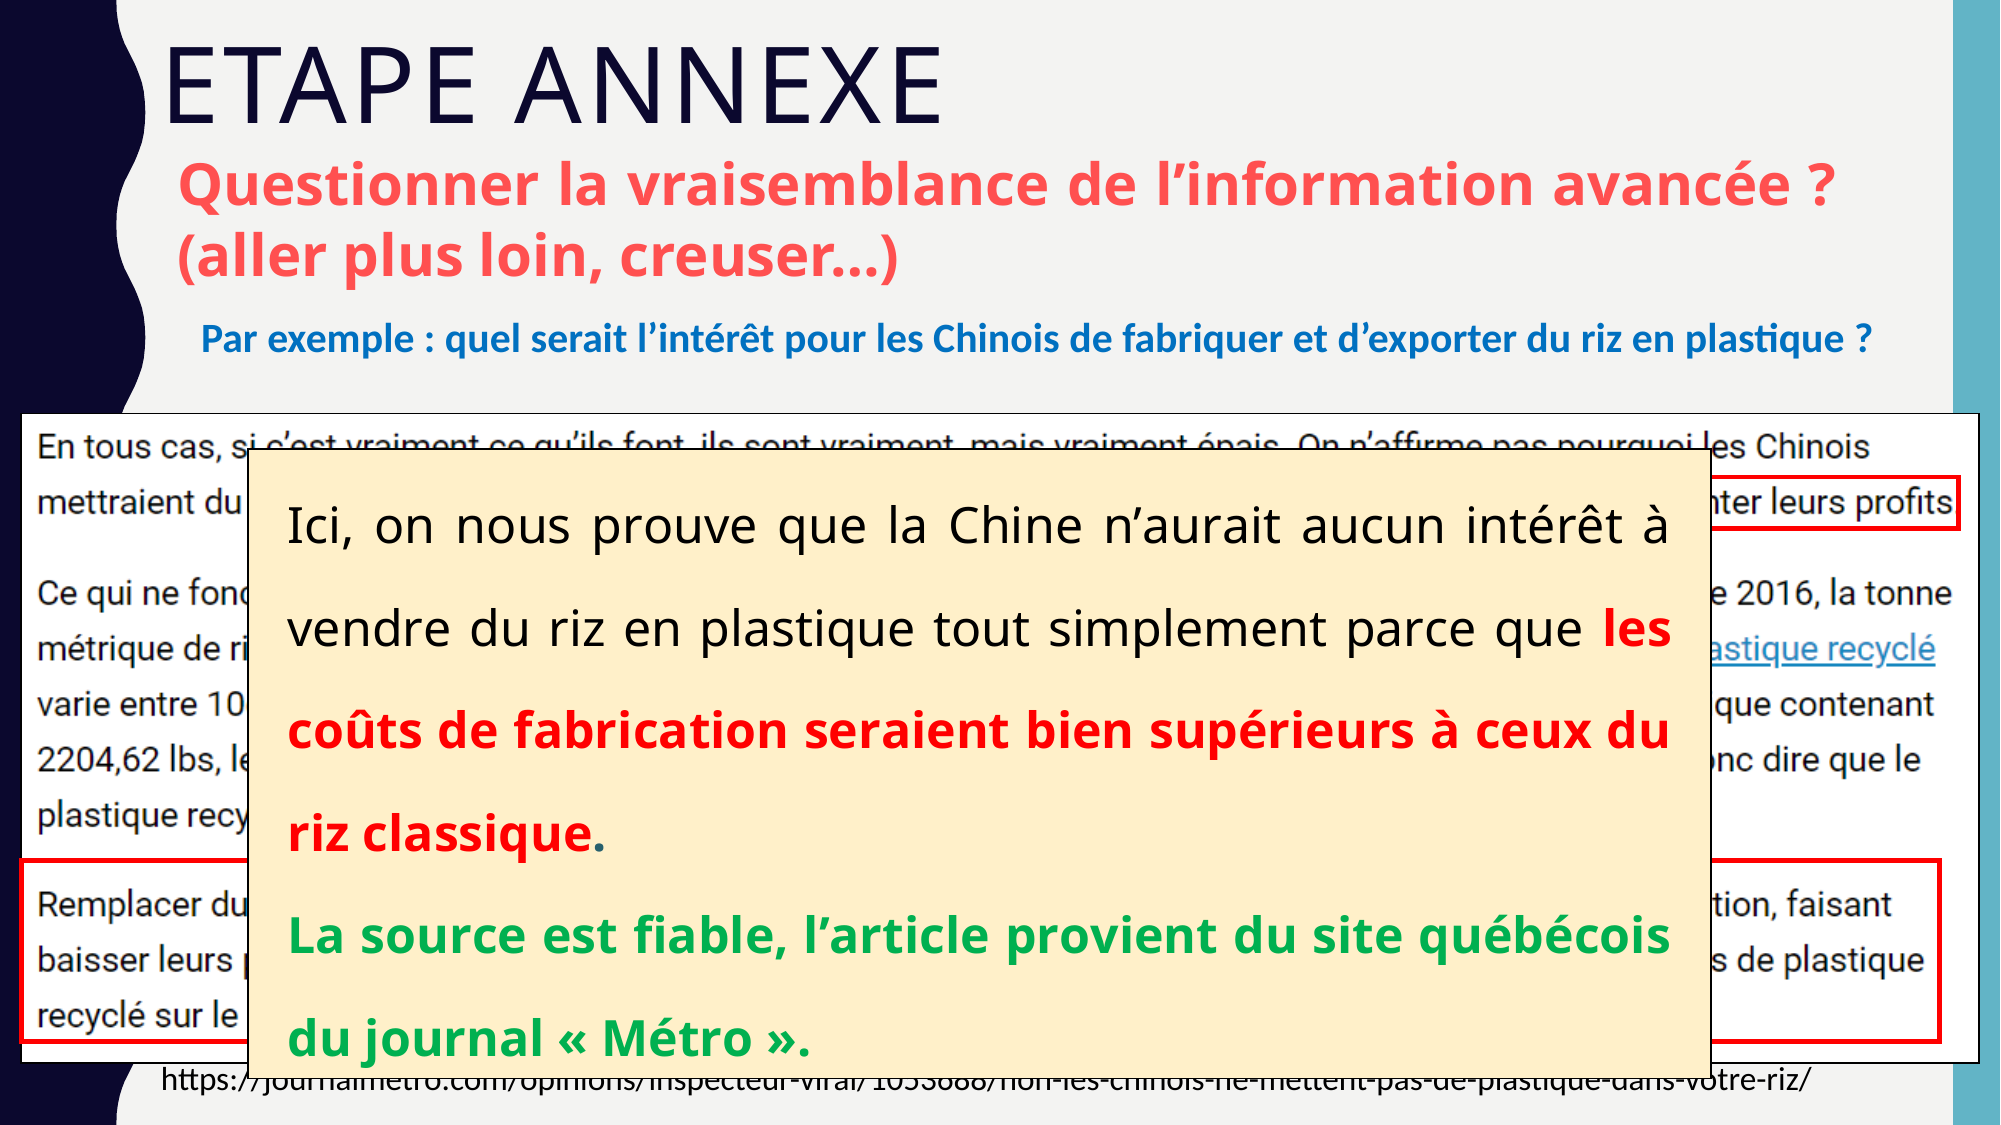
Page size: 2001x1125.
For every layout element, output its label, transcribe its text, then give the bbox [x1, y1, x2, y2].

picture [21, 1044, 247, 1063]
picture [21, 414, 1979, 1058]
text_box https://journalmetro.com/opinions/inspecteur-viral/1053688/non-les-chinois-ne-mettent-pas-de-plastique-dans-votre-riz/ [146, 1058, 2000, 1107]
picture [24, 863, 247, 1039]
title Etape annexe [145, 12, 1816, 258]
text_box Ici, on nous prouve que la Chine n’aurait aucun intérêt à vendre du riz en plastique tout simplement parce que les coûts de fabrication seraient bien supérieurs à ceux du riz classique. La source est fiable, l’article provient du site québécois du journal « Métro ». [248, 448, 1712, 919]
picture [1712, 479, 1956, 526]
text_box Par exemple : quel serait l’intérêt pour les Chinois de fabriquer et d’exporter du riz en plastique ? [136, 292, 1940, 376]
list Questionner la vraisemblance de l’information avancée ? (aller plus loin, creuser…) [161, 141, 1940, 300]
picture [1712, 863, 1937, 1039]
